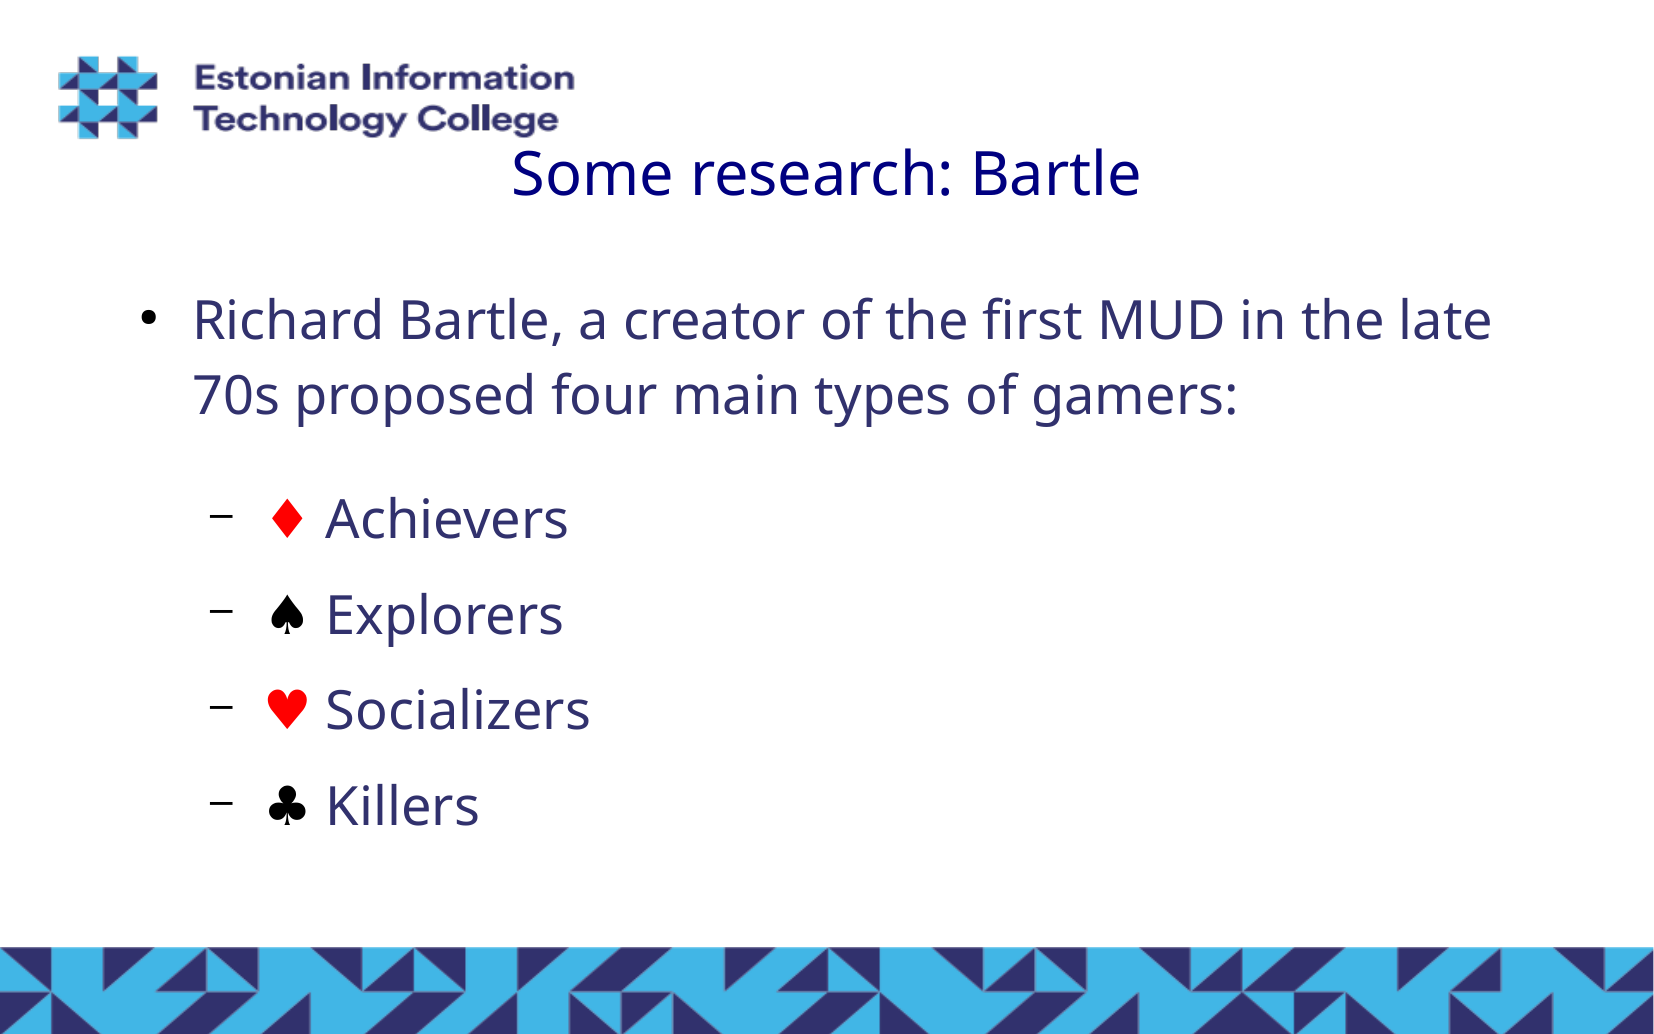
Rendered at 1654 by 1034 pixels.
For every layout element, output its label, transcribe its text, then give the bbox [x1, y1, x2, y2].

list Richard Bartle, a creator of the first MUD in the late 70s proposed four main types of gamers: ♦ Achievers ♠ Explorers ♥ Socializers ♣ Killers [121, 280, 1533, 949]
title Some research: Bartle [121, 83, 1533, 260]
